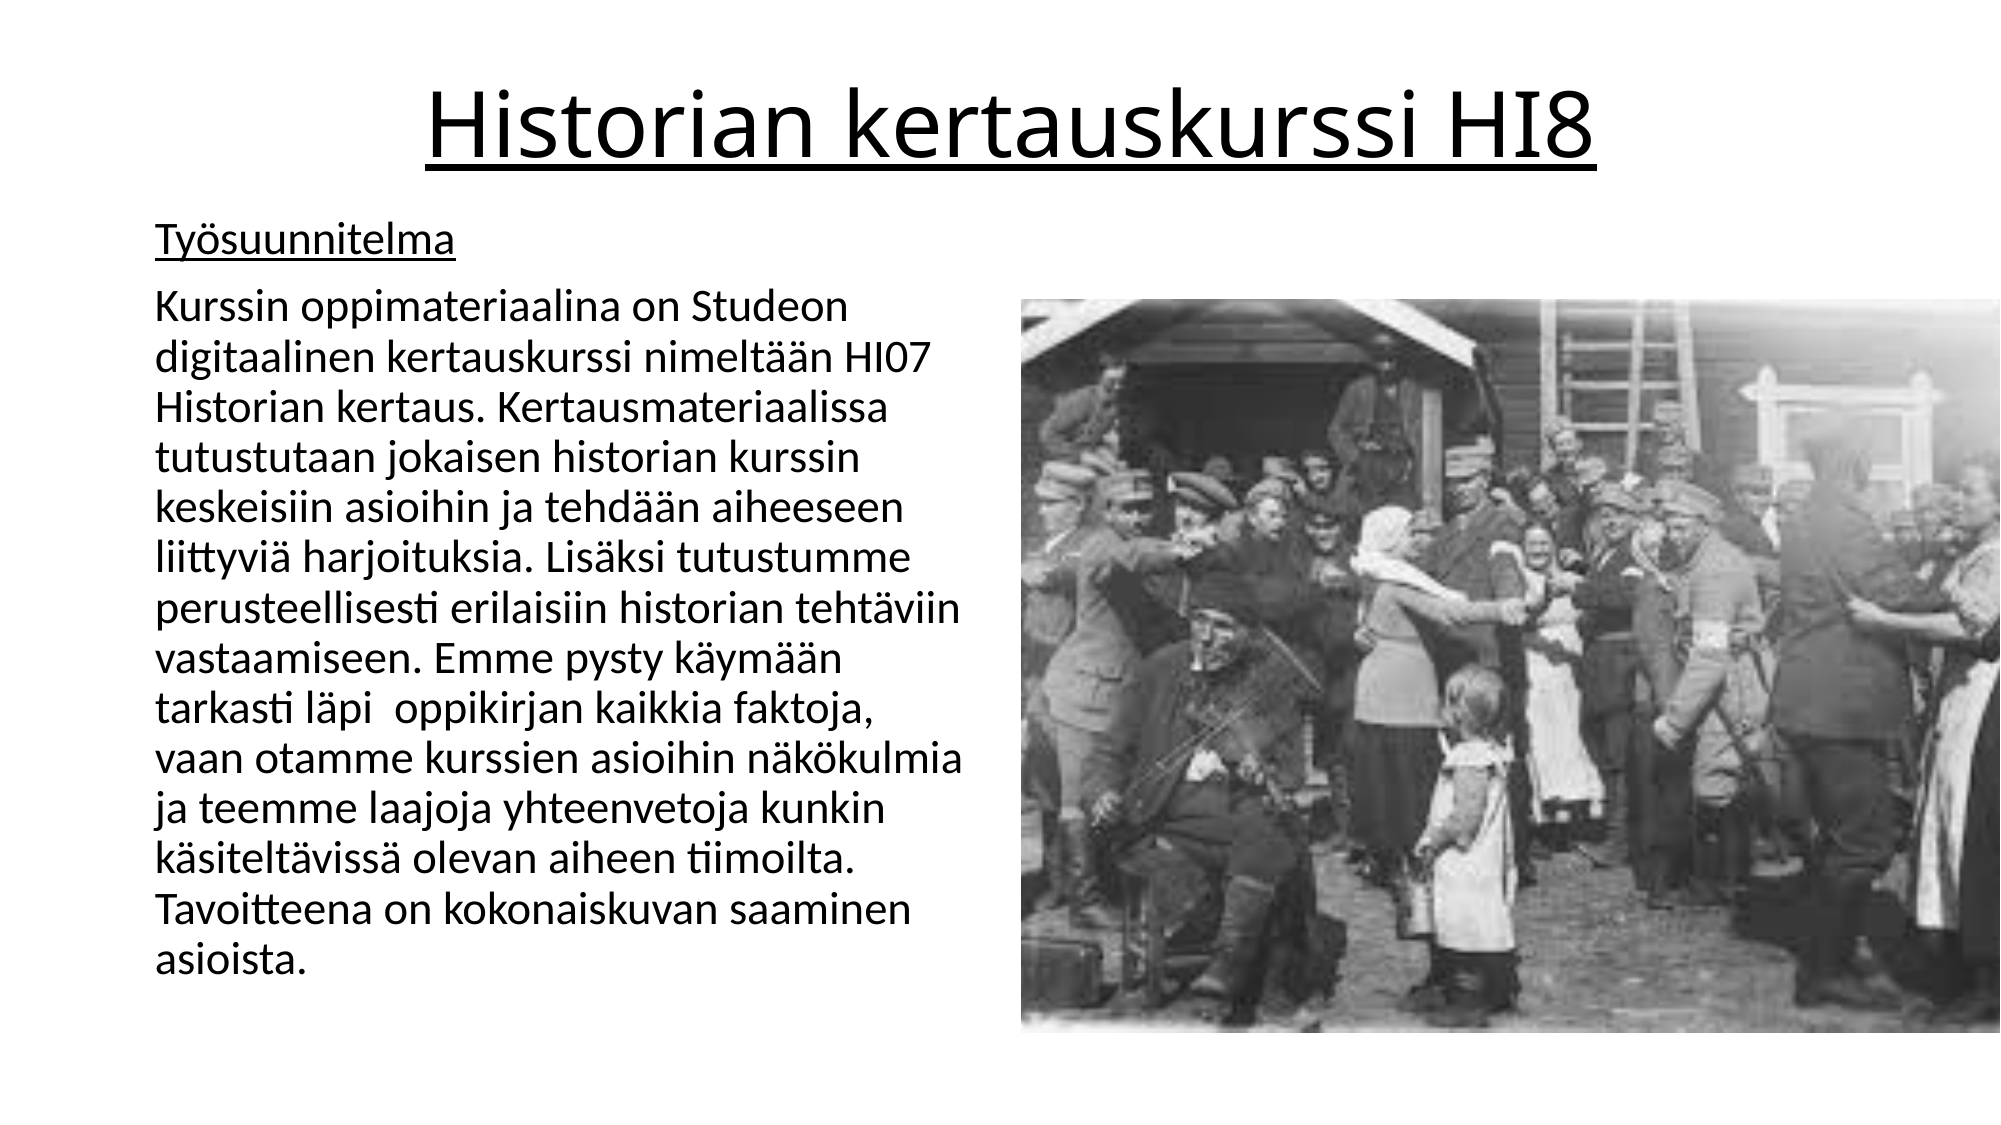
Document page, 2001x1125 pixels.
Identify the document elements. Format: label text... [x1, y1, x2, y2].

title Historian kertauskurssi HI8 [29, 18, 1863, 237]
list Työsuunnitelma Kurssin oppimateriaalina on Studeon digitaalinen kertauskurssi nimeltään HI07 Historian kertaus. Kertausmateriaalissa tutustutaan jokaisen historian kurssin keskeisiin asioihin ja tehdään aiheeseen liittyviä harjoituksia. Lisäksi tutustumme perusteellisesti erilaisiin historian tehtäviin vastaamiseen. Emme pysty käymään tarkasti läpi oppikirjan kaikkia faktoja, vaan otamme kurssien asioihin näkökulmia ja teemme laajoja yhteenvetoja kunkin käsiteltävissä olevan aiheen tiimoilta. Tavoitteena on kokonaiskuvan saaminen asioista. [139, 207, 990, 1009]
picture [1021, 299, 2000, 1033]
